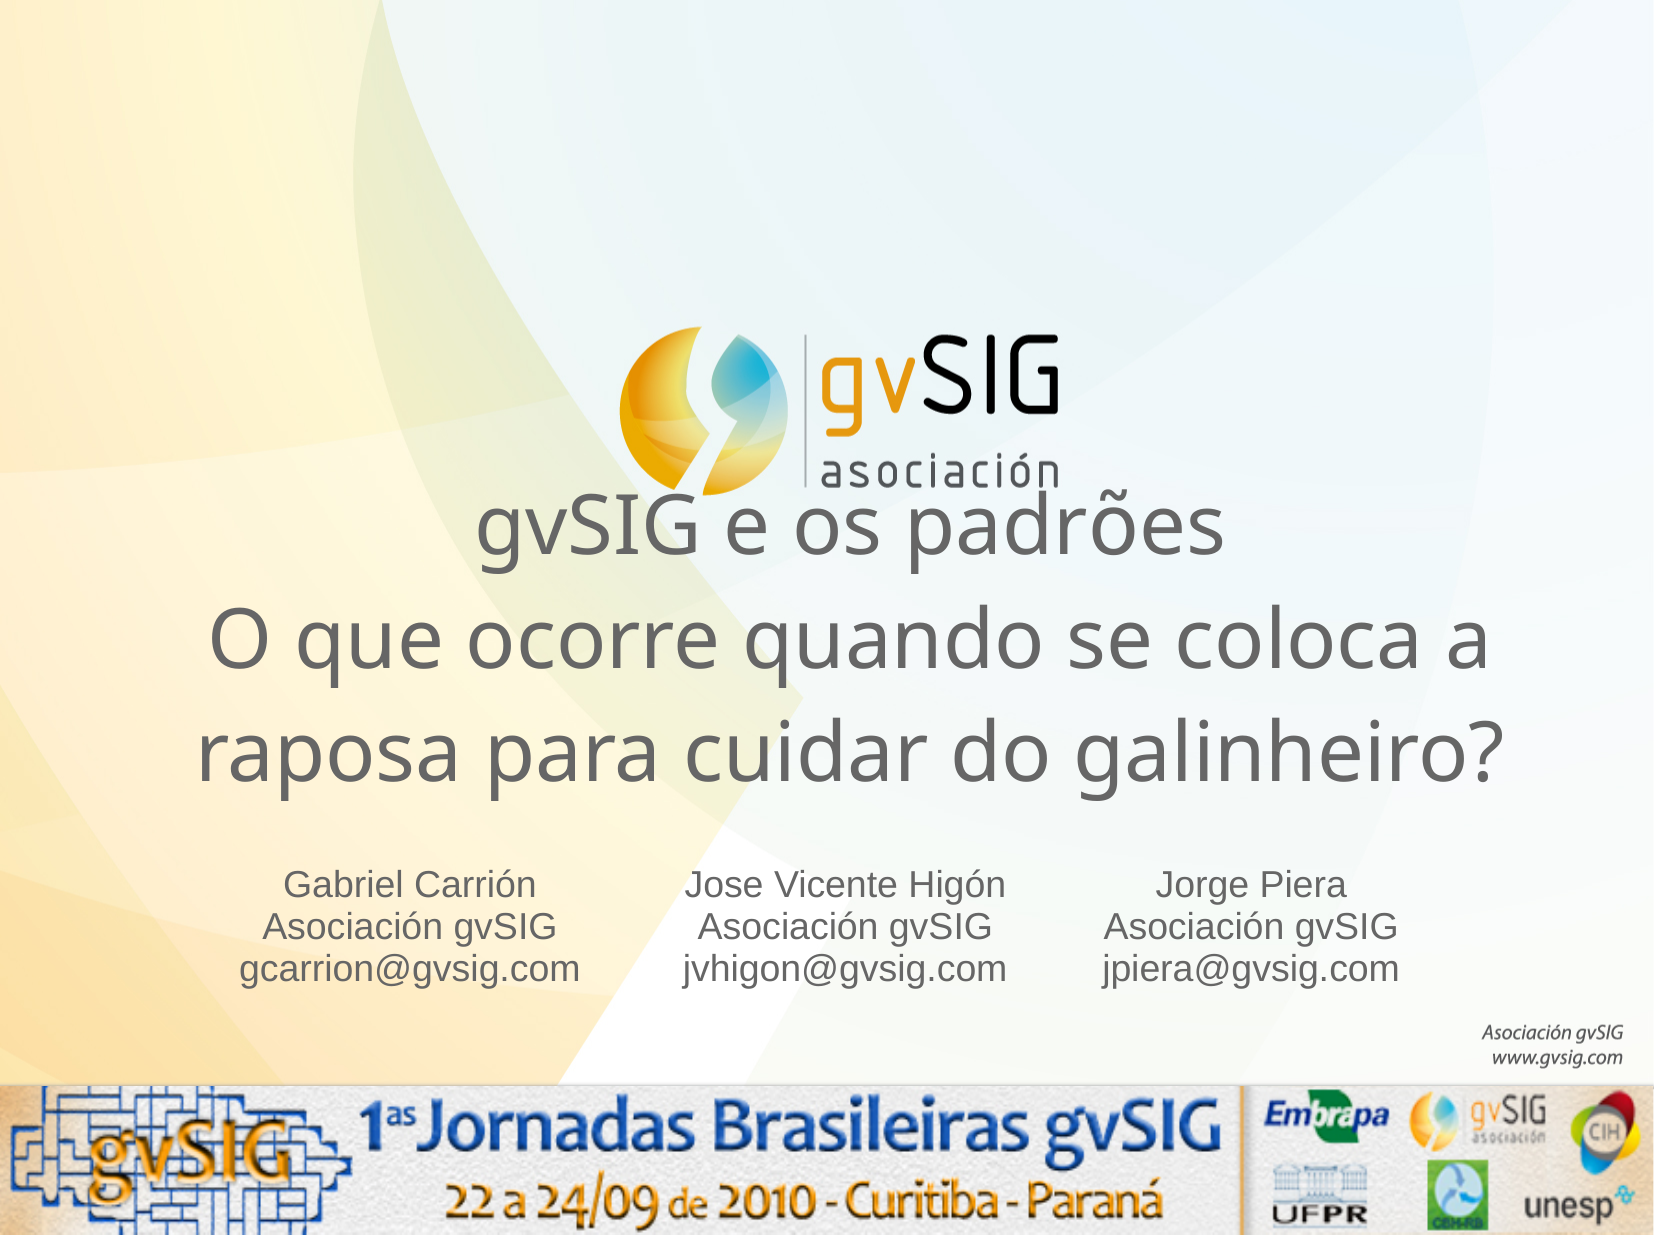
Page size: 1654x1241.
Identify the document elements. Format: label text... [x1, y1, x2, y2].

text_box Jorge Piera Asociación gvSIG jpiera@gvsig.com [1087, 856, 1415, 998]
picture [0, 0, 1654, 1241]
title gvSIG e os padrões O que ocorre quando se coloca a raposa para cuidar do galinheiro? [135, 490, 1565, 782]
text_box Jose Vicente Higón Asociación gvSIG jvhigon@gvsig.com [668, 856, 1023, 998]
text_box Gabriel Carrión Asociación gvSIG gcarrion@gvsig.com [224, 856, 596, 998]
